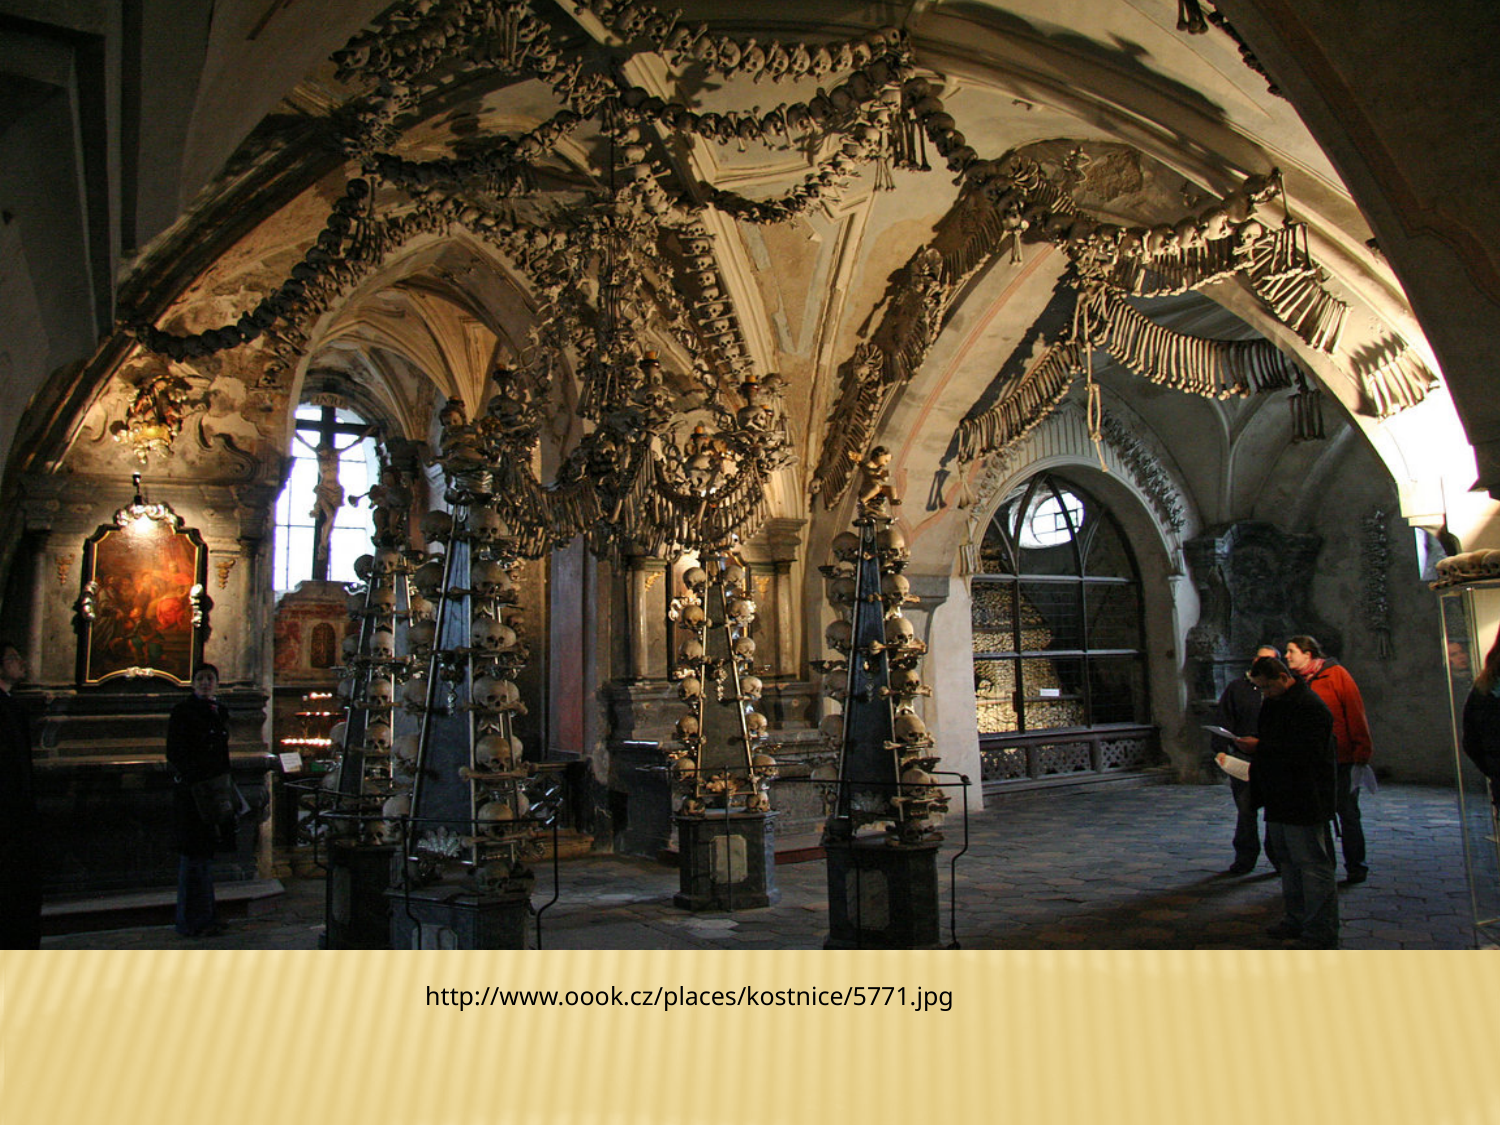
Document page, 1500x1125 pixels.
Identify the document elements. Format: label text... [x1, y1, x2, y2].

text_box http://www.oook.cz/places/kostnice/5771.jpg [410, 973, 1160, 1022]
picture [0, 0, 1500, 950]
